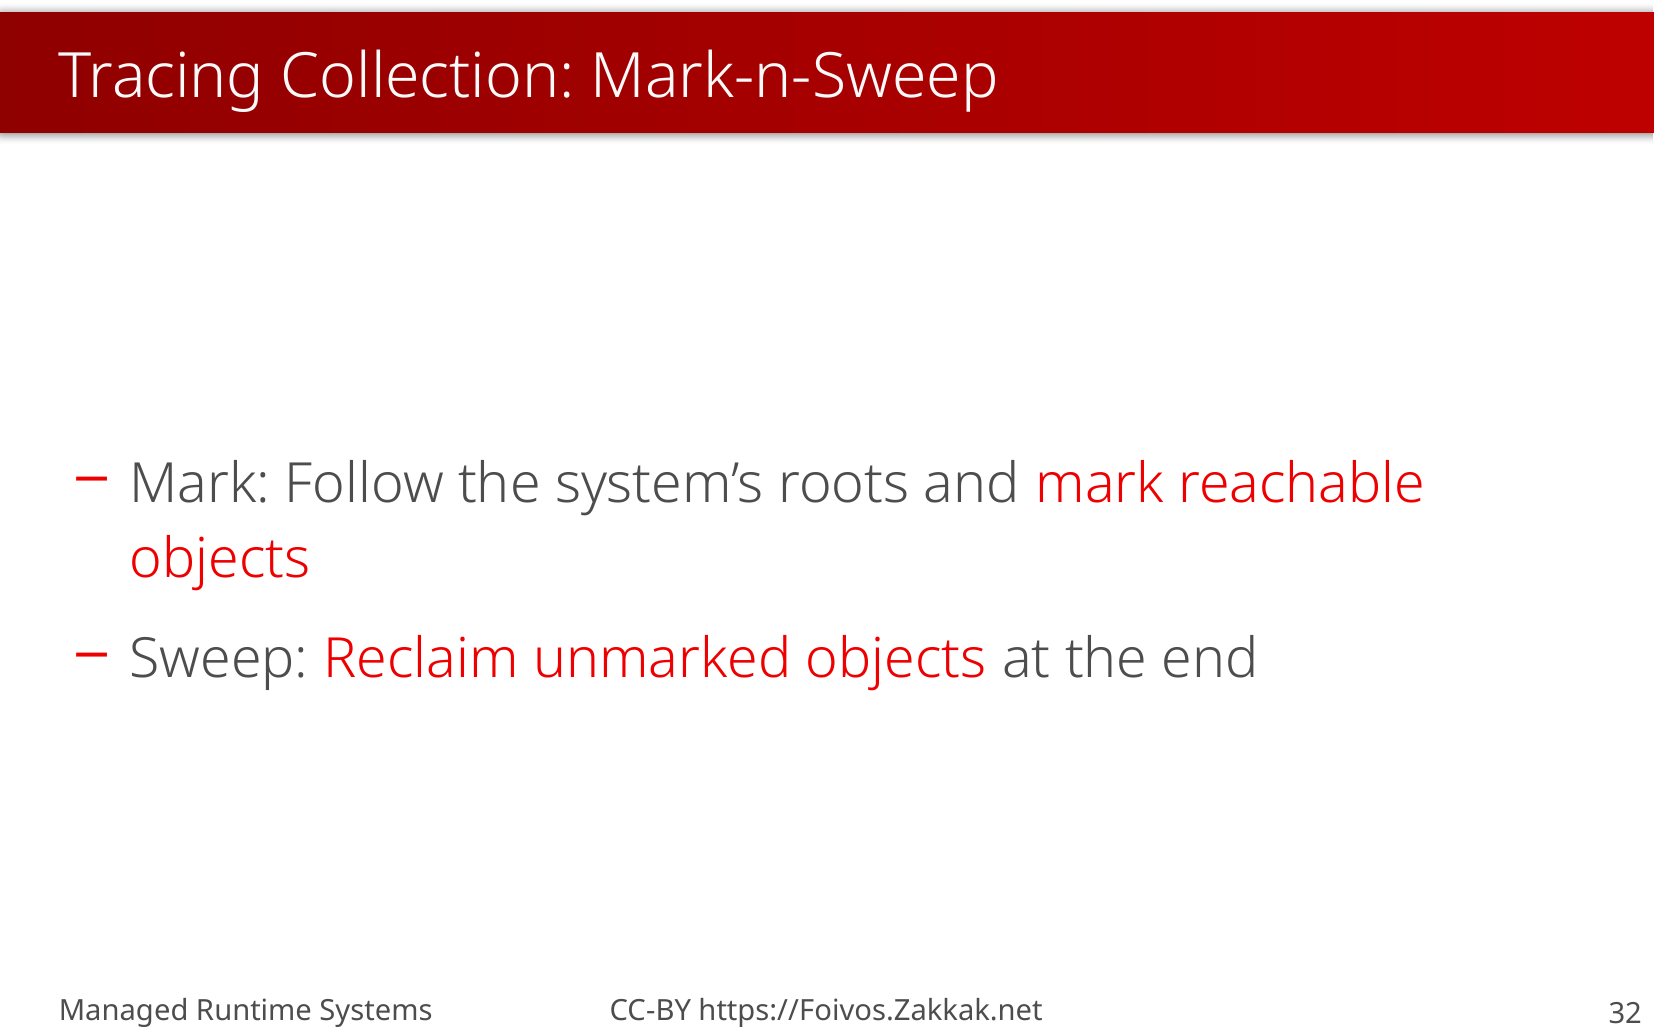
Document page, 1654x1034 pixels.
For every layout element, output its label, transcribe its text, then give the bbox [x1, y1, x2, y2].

title Tracing Collection: Mark-n-Sweep [58, 7, 1329, 139]
list Mark: Follow the system’s roots and mark reachable objects Sweep: Reclaim unmarked objects at the end [58, 177, 1594, 960]
